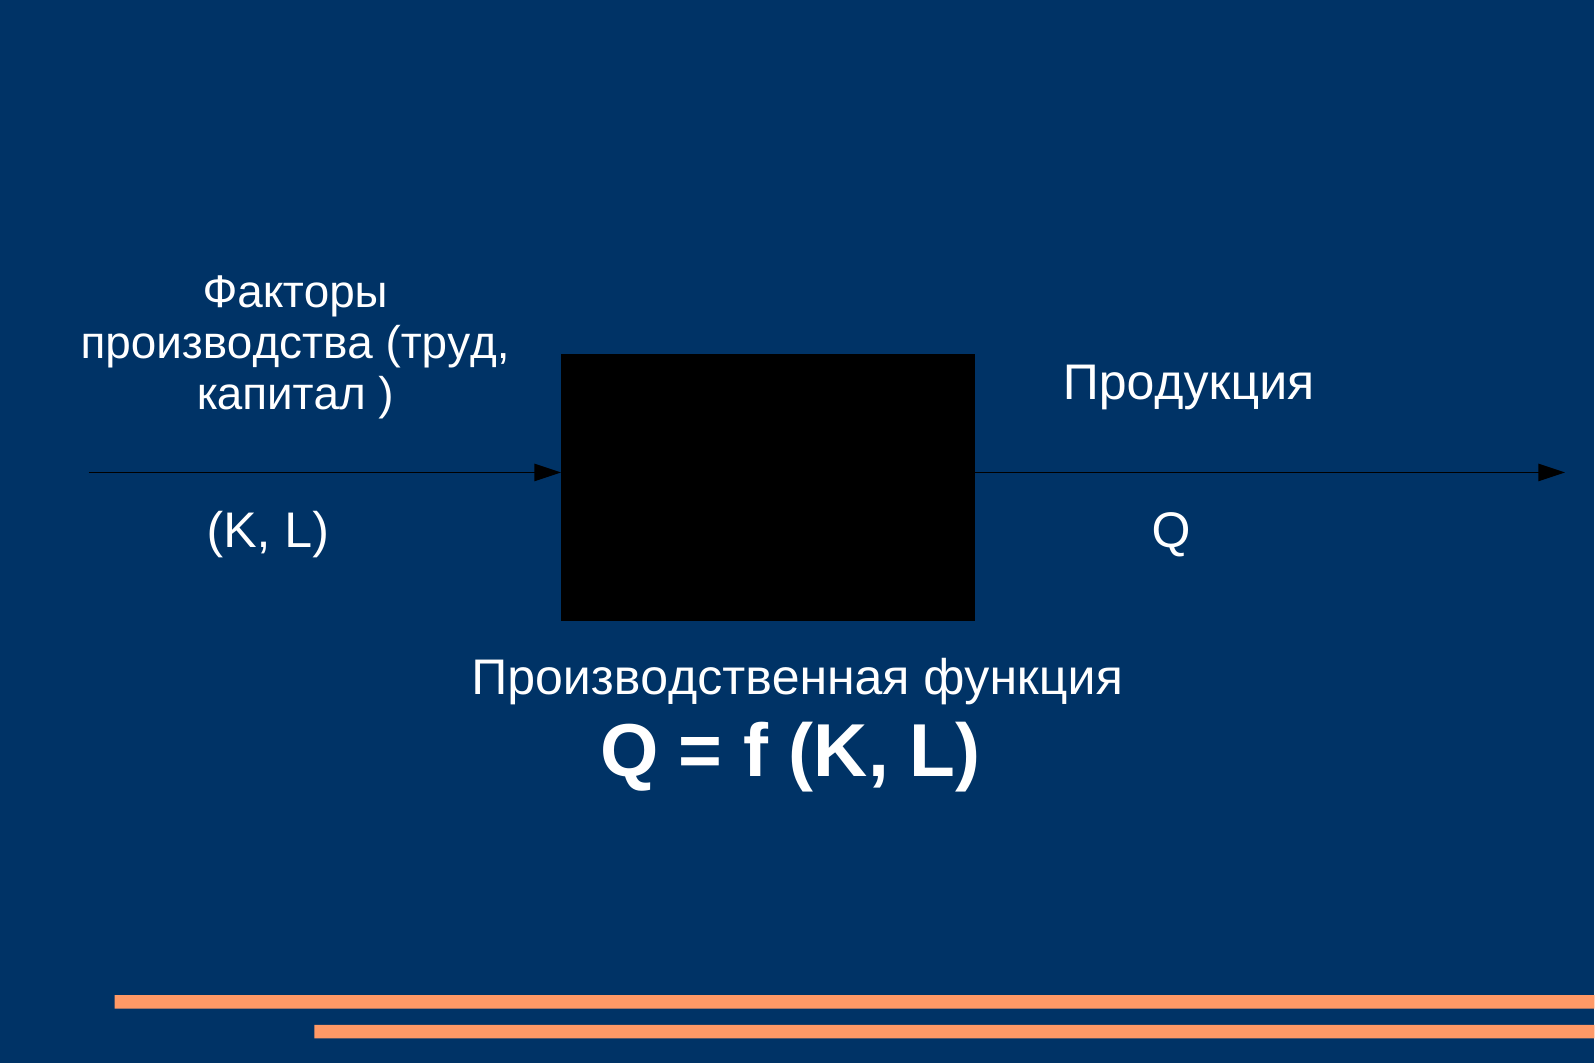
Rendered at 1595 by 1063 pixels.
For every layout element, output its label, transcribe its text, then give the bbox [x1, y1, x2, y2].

text_box [561, 354, 975, 621]
text_box Производственная функция [354, 649, 1241, 706]
text_box (K, L) [206, 501, 384, 562]
text_box Продукция [1062, 354, 1536, 411]
text_box Q [1151, 501, 1359, 558]
text_box Факторы производства (труд, капитал ) [59, 265, 532, 443]
text_box Q = f (K, L) [501, 708, 1004, 793]
